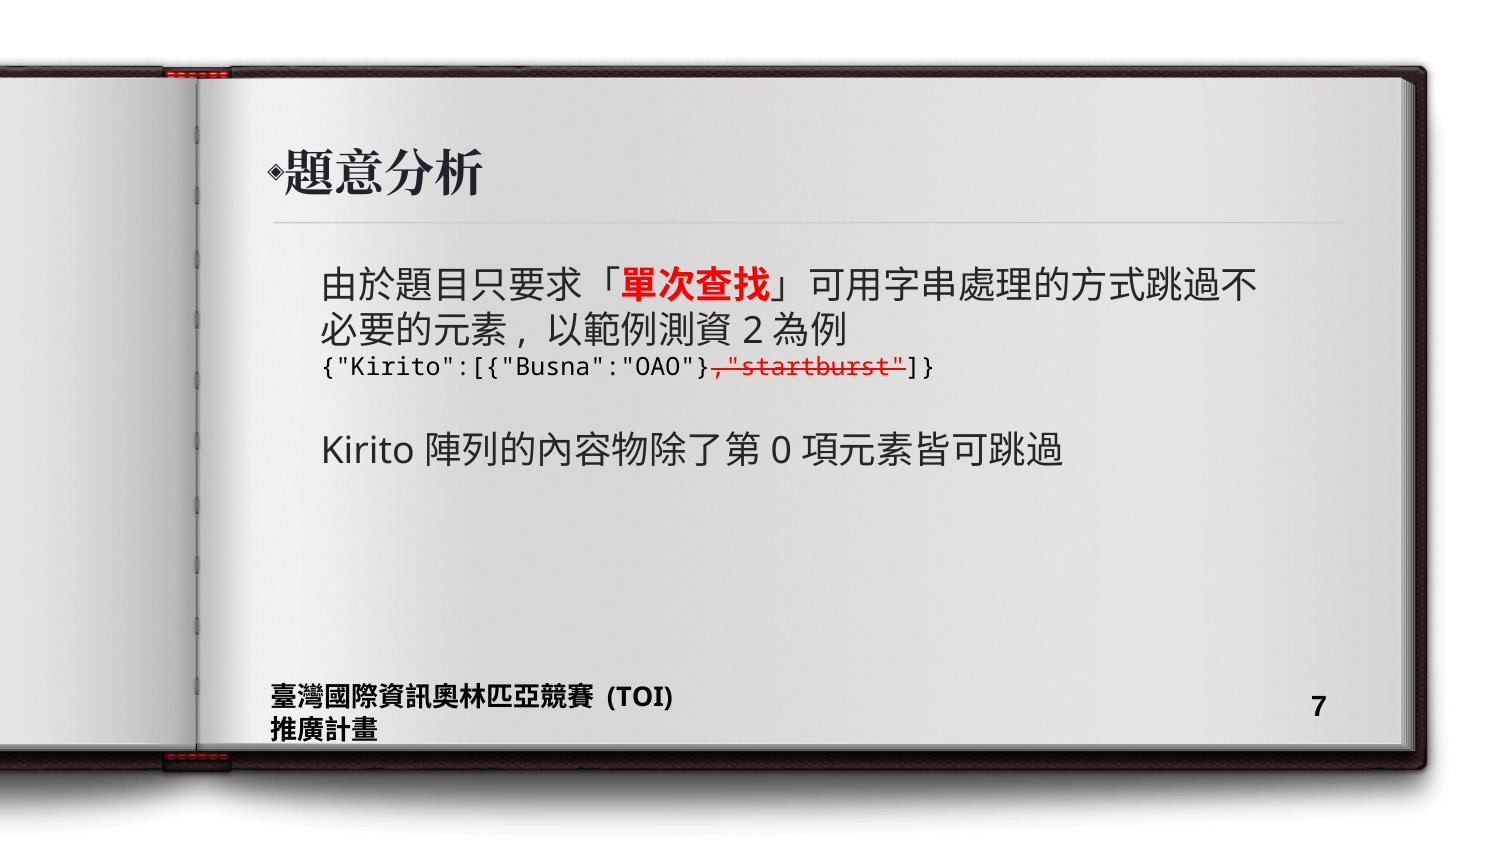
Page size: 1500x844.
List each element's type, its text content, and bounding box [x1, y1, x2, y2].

text_box 由於題目只要求「單次查找」可用字串處理的方式跳過不必要的元素, 以範例測資2為例 {"Kirito":[{"Busna":"OAO"},"startburst"]} Kirito陣列的內容物除了第0項元素皆可跳過 [306, 253, 1296, 591]
text_box ‹#› [1295, 672, 1386, 737]
text_box 題意分析 [252, 126, 1194, 216]
